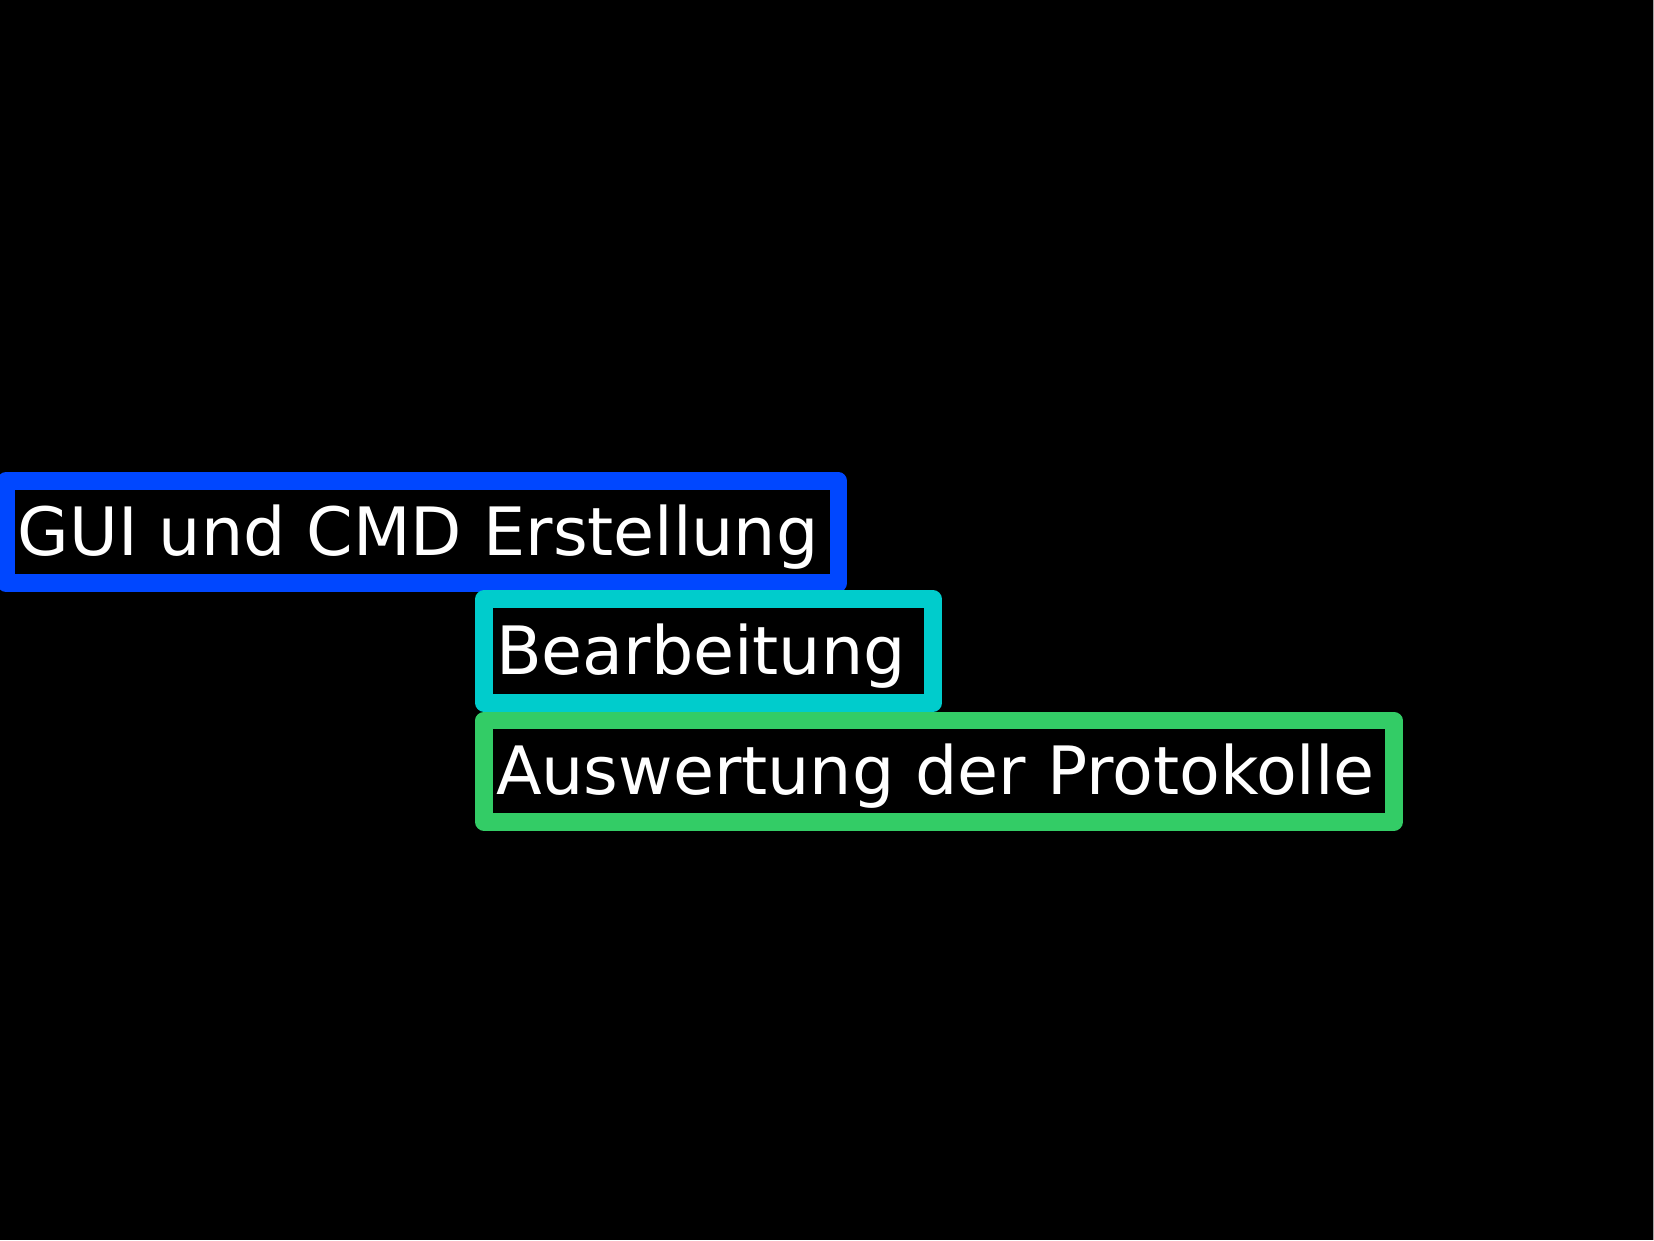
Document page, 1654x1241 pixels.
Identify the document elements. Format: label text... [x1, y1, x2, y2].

text_box Auswertung der Protokolle [484, 720, 1394, 822]
text_box Bearbeitung [484, 599, 934, 703]
text_box GUI und CMD Erstellung [5, 481, 839, 583]
